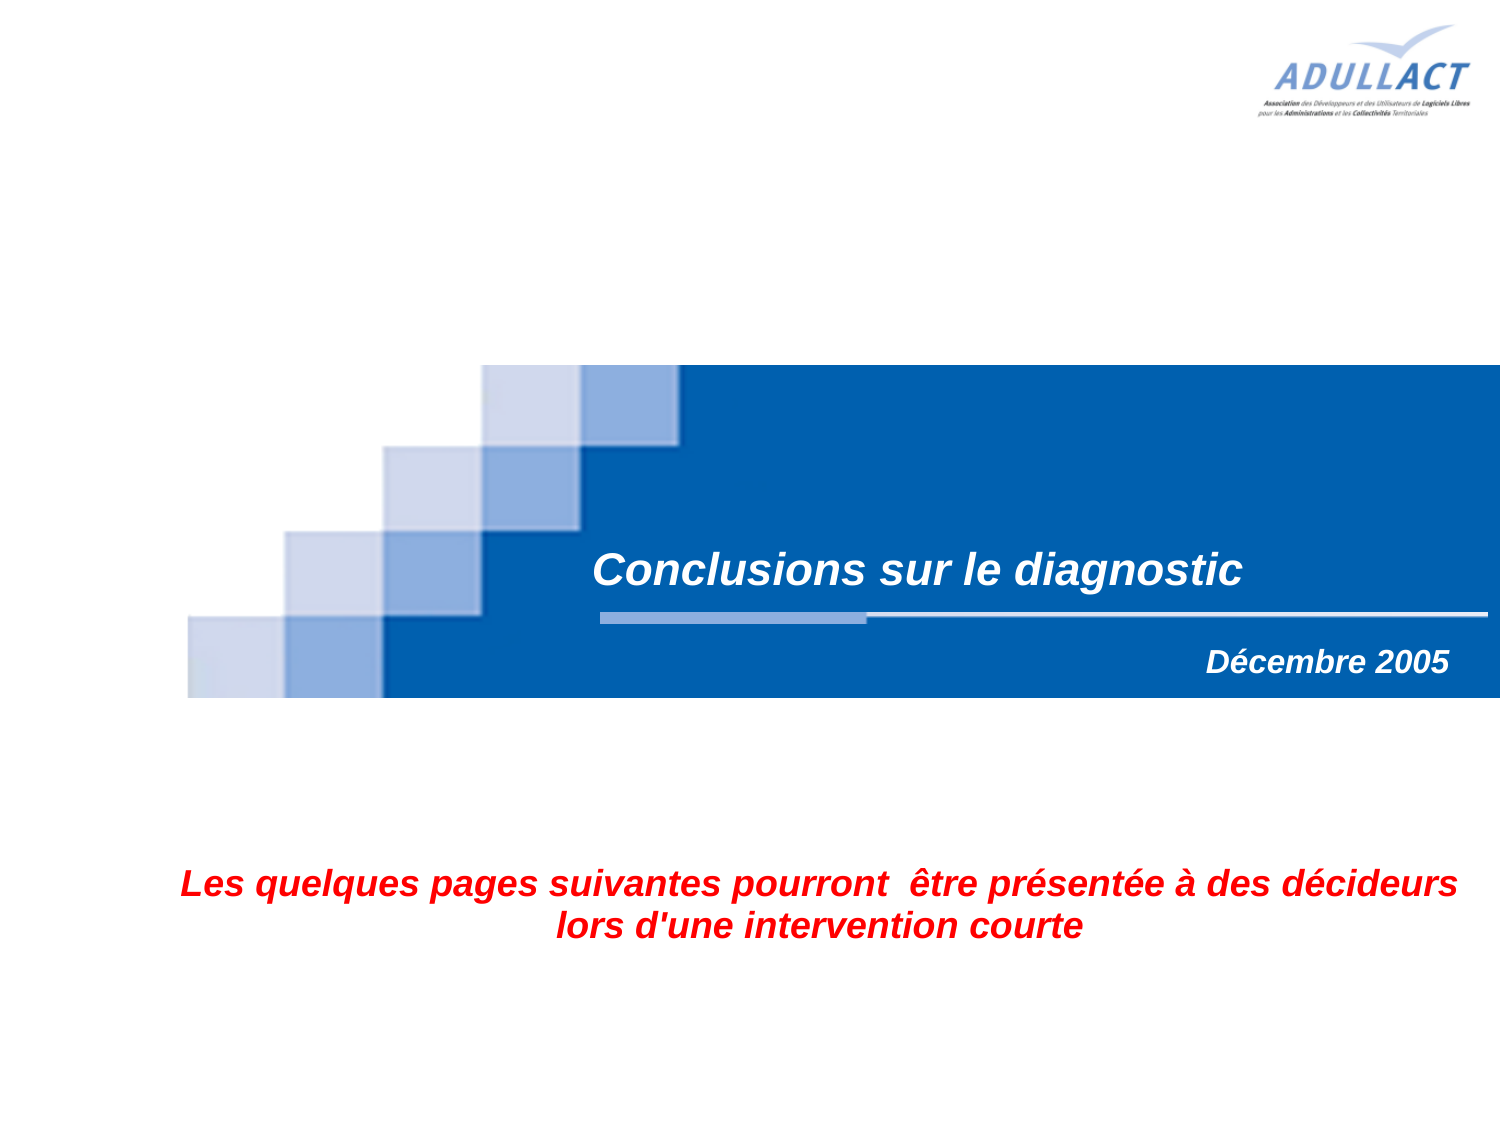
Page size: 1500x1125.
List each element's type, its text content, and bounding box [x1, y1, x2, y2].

text_box Les quelques pages suivantes pourront être présentée à des décideurs lors d'une intervention courte [83, 809, 1467, 958]
text_box Conclusions sur le diagnostic [577, 481, 1500, 604]
picture [1253, 22, 1478, 120]
picture [600, 612, 1488, 624]
text_box Décembre 2005 [892, 633, 1465, 689]
